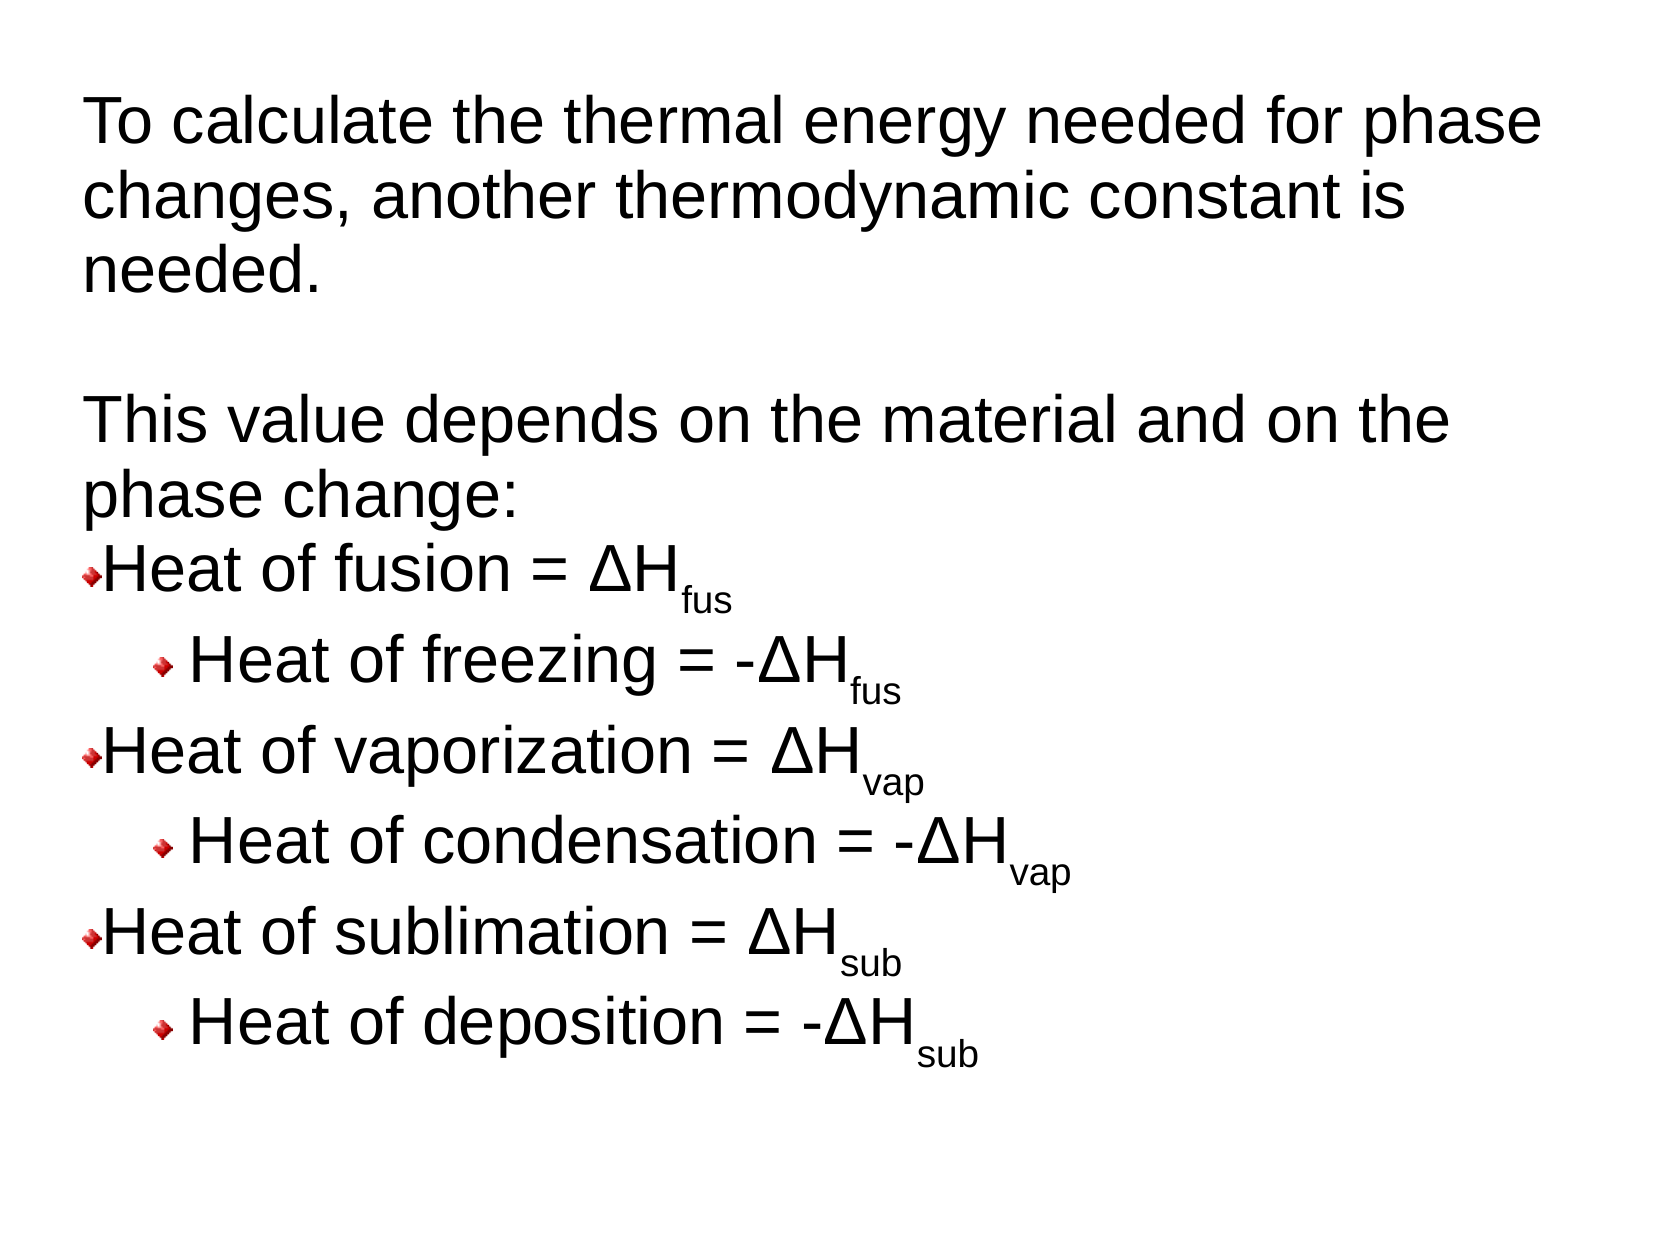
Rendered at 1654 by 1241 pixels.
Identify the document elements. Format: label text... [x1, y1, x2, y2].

subtitle To calculate the thermal energy needed for phase changes, another thermodynamic constant is needed. This value depends on the material and on the phase change: Heat of fusion = ΔHfus Heat of freezing = -ΔHfus Heat of vaporization = ΔHvap Heat of condensation = -ΔHvap Heat of sublimation = ΔHsub Heat of deposition = -ΔHsub [82, 49, 1571, 1109]
